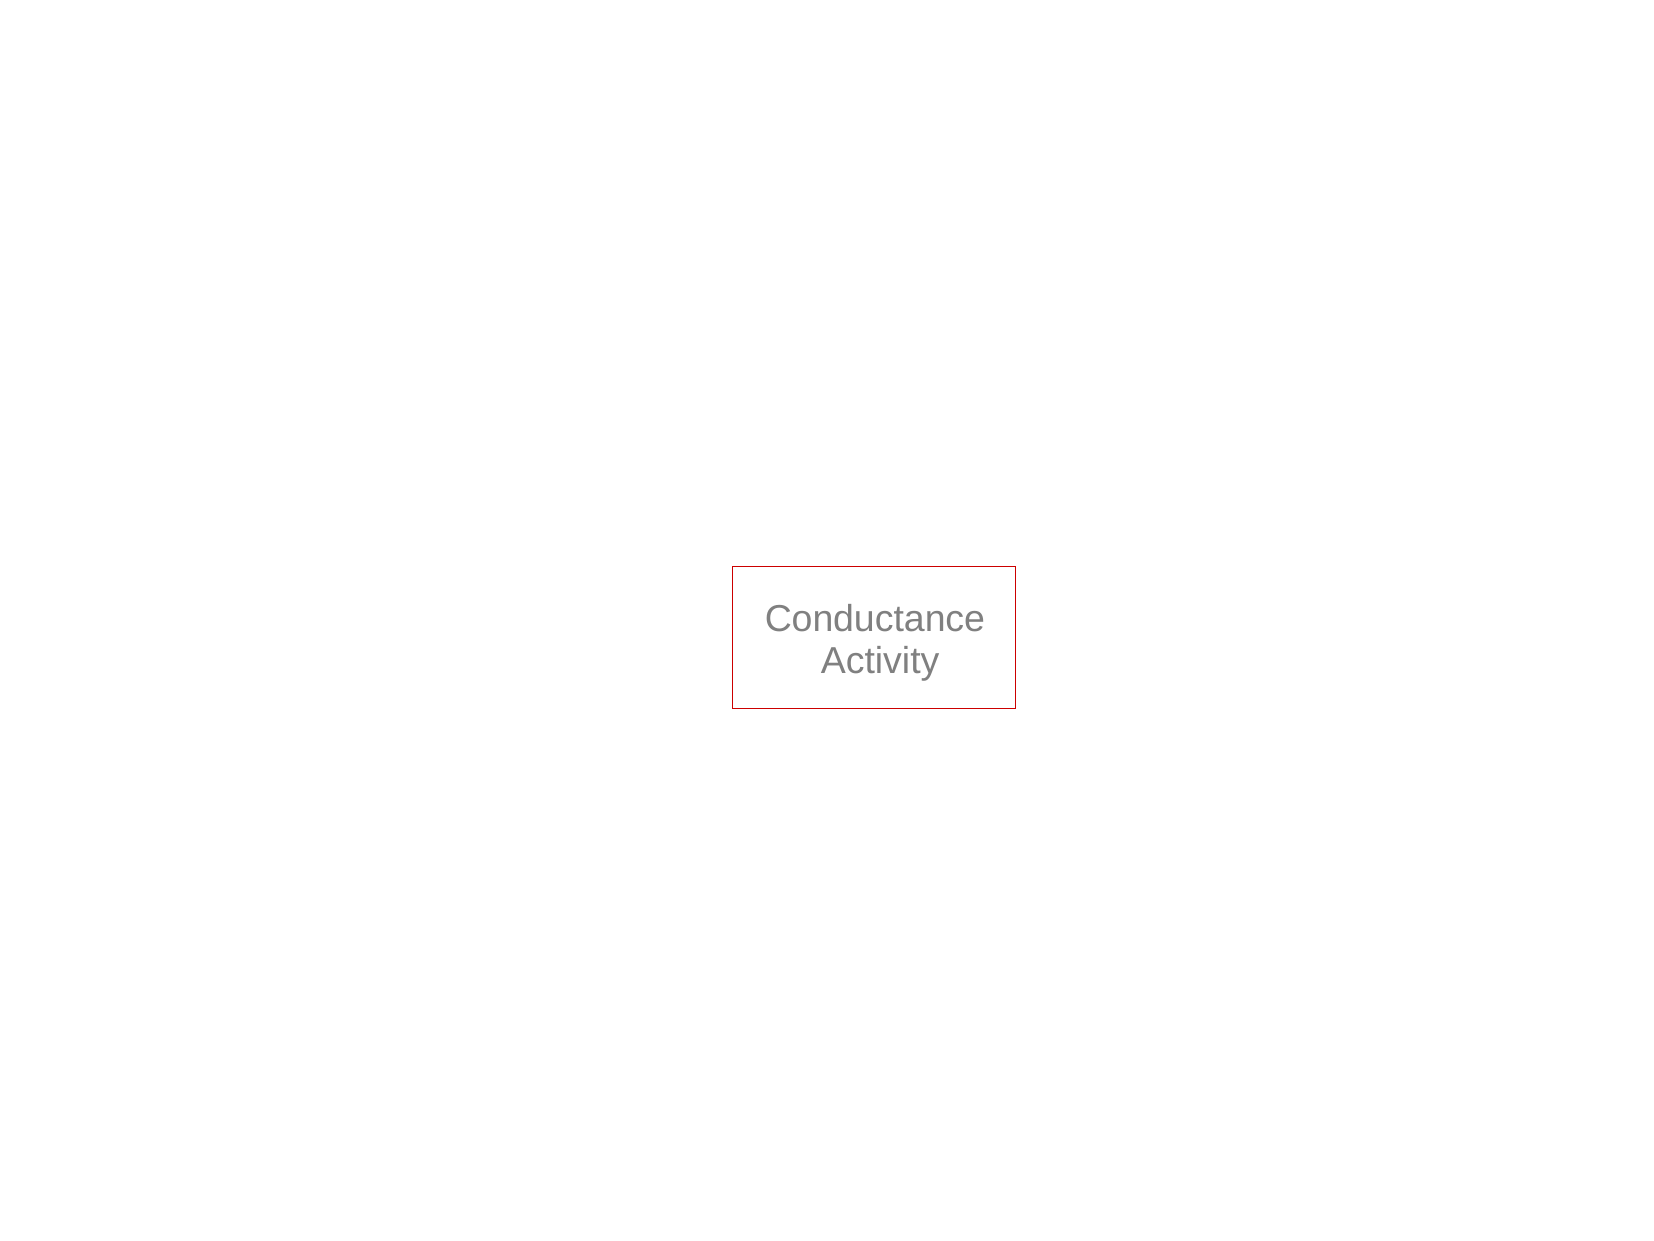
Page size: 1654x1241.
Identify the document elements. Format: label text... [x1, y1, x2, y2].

text_box Conductance Activity [750, 590, 1011, 690]
